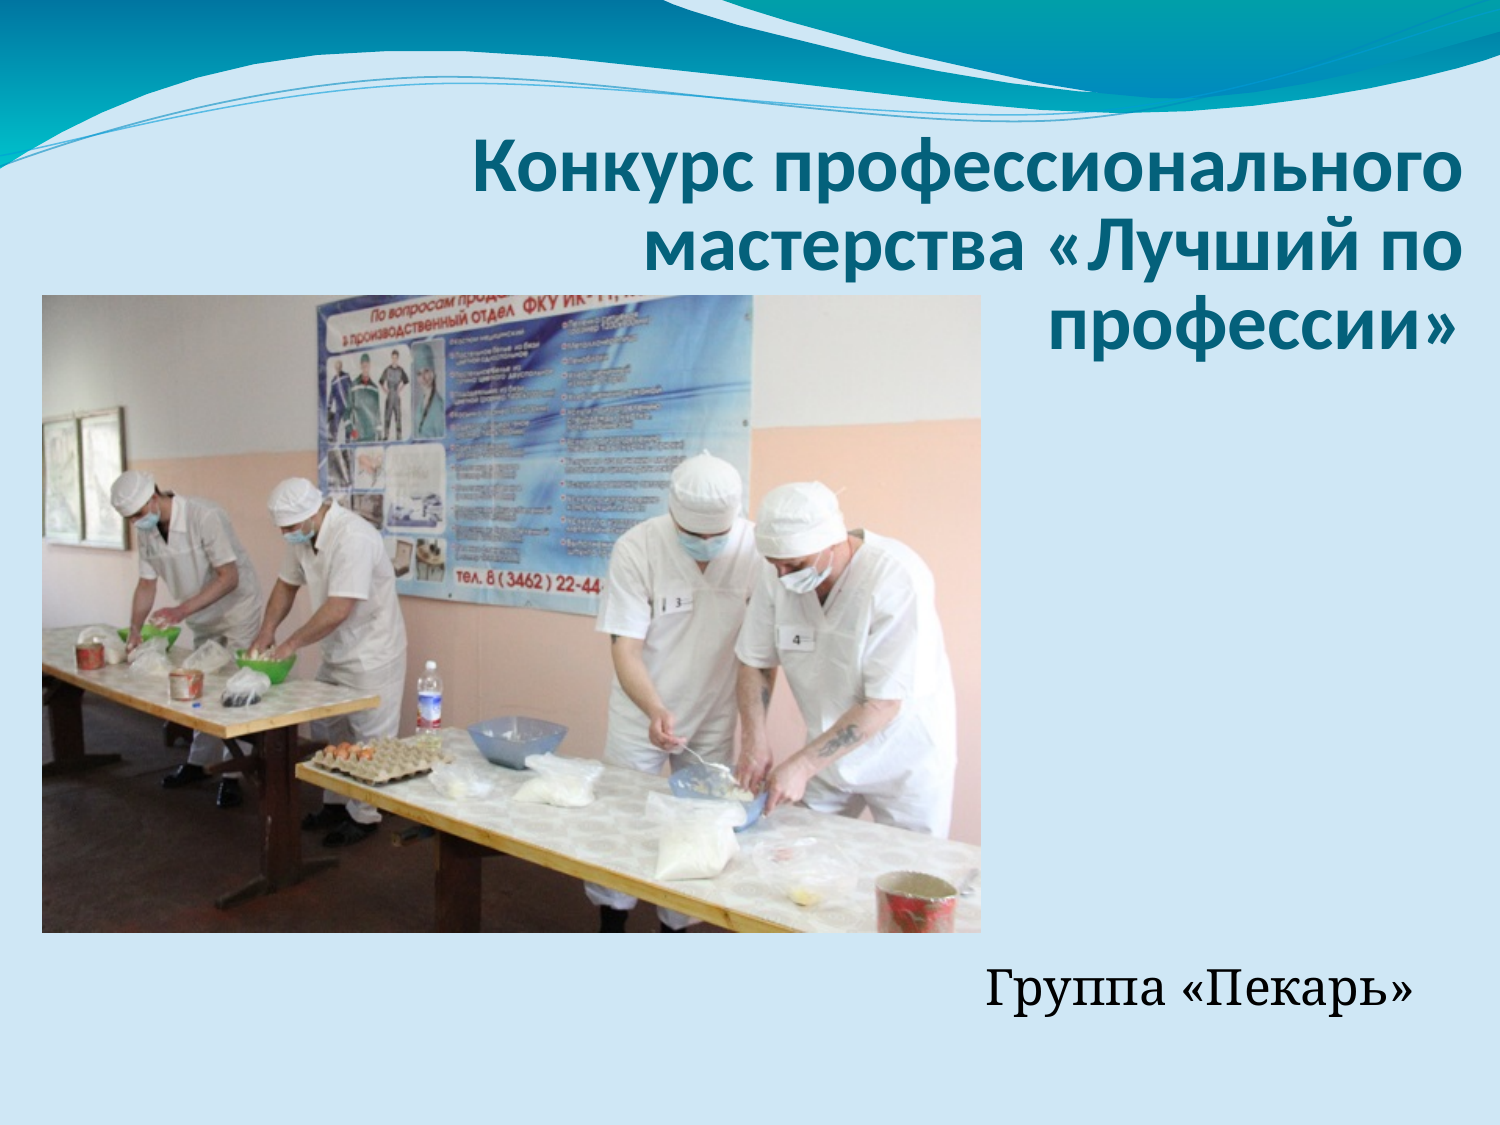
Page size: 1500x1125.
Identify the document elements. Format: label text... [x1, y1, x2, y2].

text_box Конкурс профессионального мастерства «Лучший по профессии» [377, 105, 1465, 396]
text_box Группа «Пекарь» [970, 944, 1453, 1069]
picture [42, 295, 981, 933]
